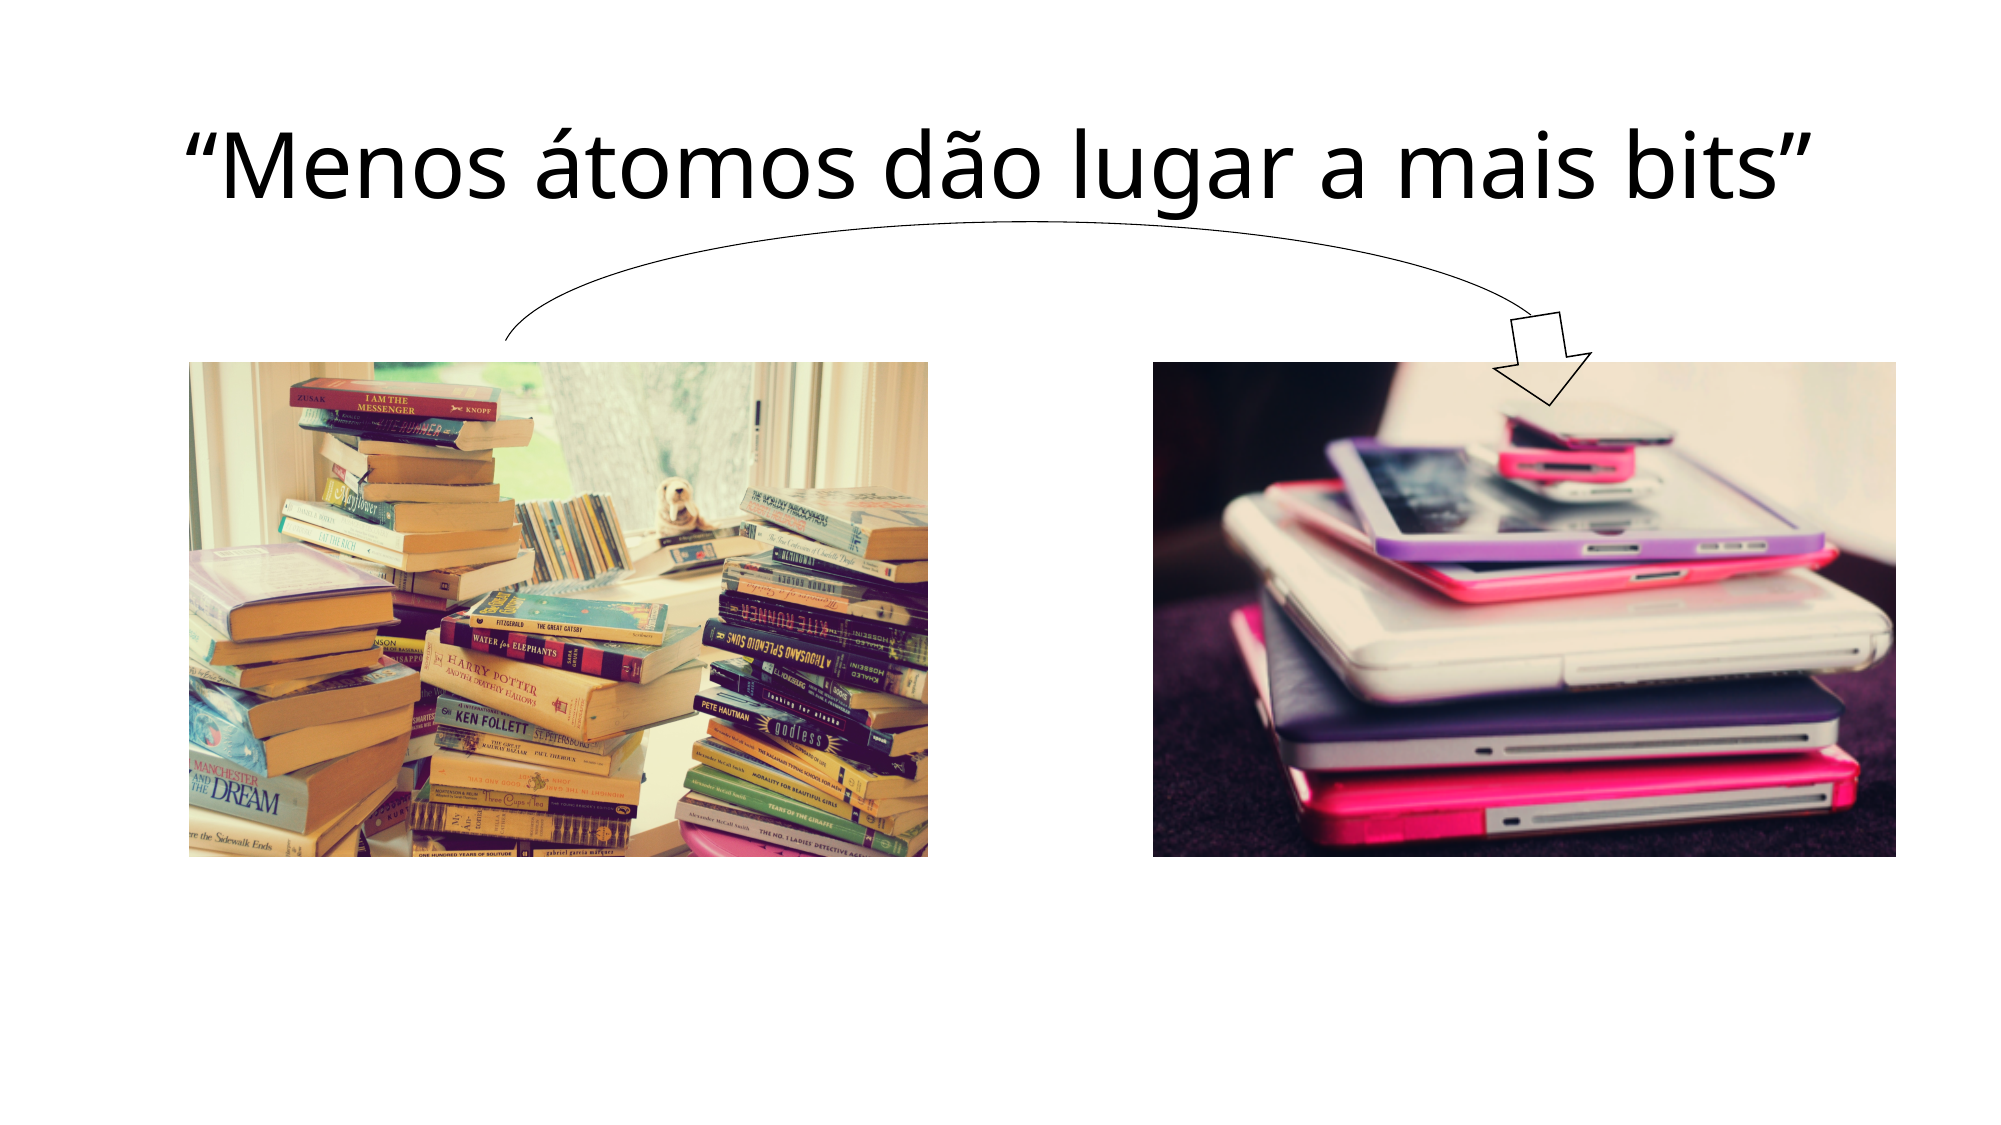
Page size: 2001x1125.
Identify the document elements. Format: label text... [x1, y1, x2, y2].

picture [189, 362, 928, 857]
picture [1153, 362, 1896, 857]
title “Menos átomos dão lugar a mais bits” [137, 59, 1863, 278]
title “Menos átomos dão lugar a mais bits” [607, 223, 1452, 278]
picture [1498, 362, 1581, 403]
